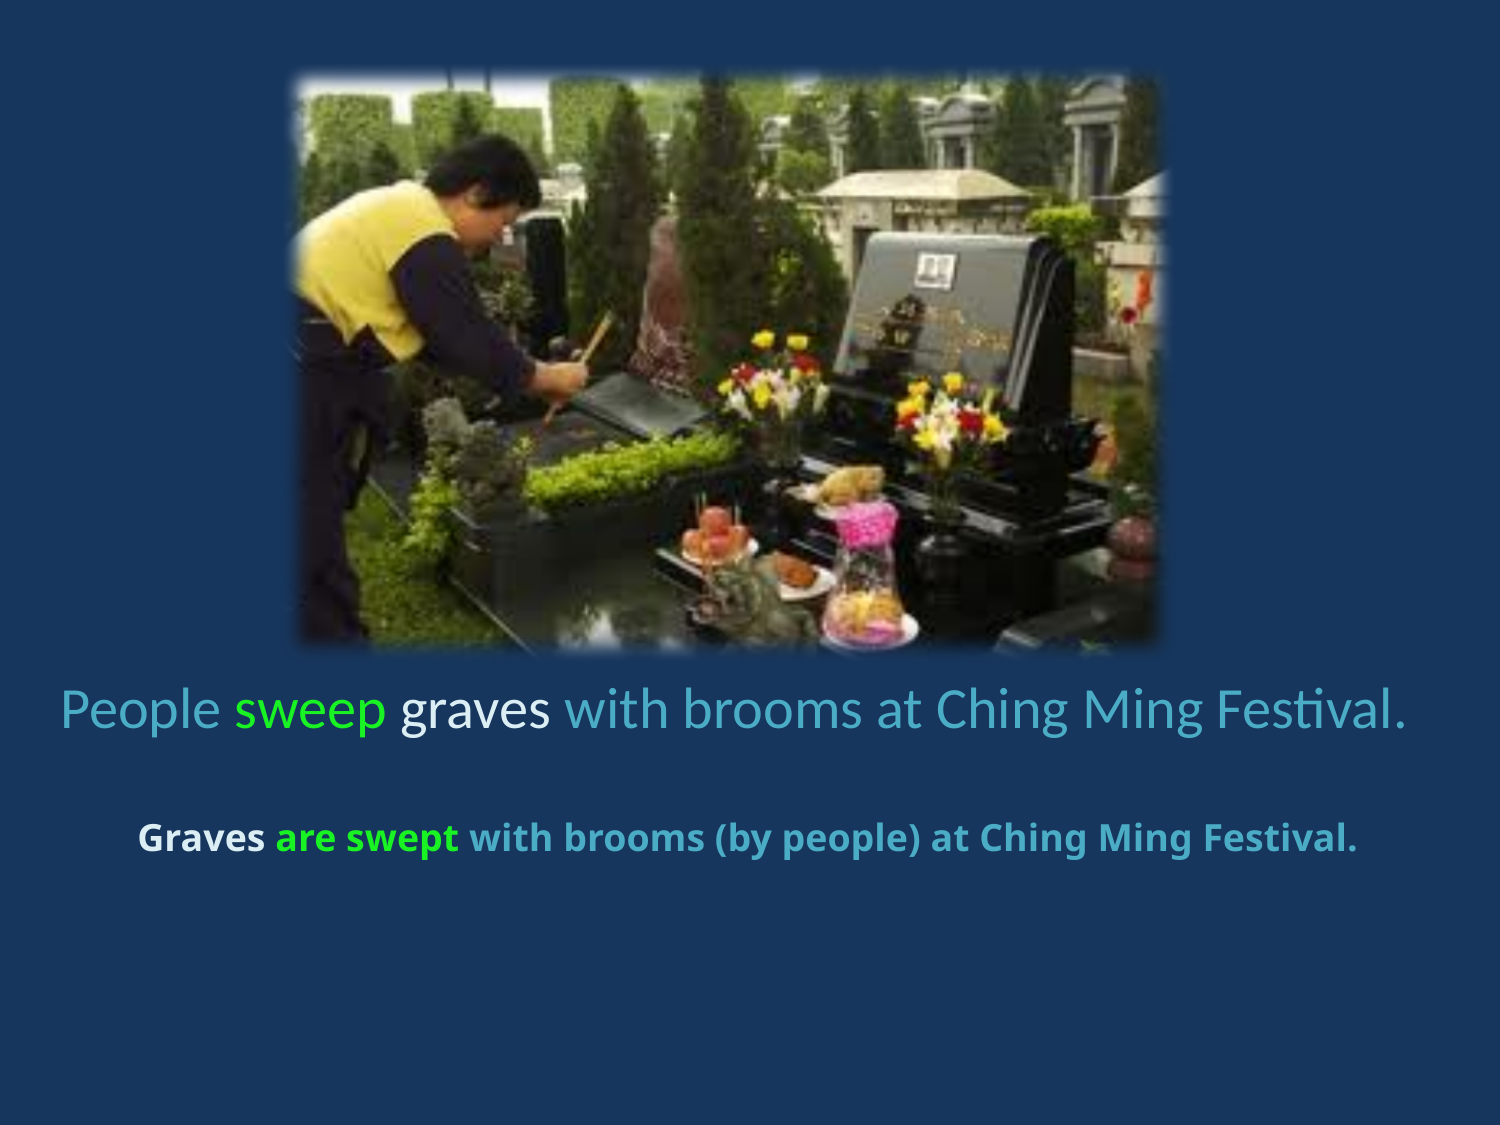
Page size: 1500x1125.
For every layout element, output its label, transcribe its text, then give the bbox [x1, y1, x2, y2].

text_box Graves are swept with brooms (by people) at Ching Ming Festival. [122, 806, 1374, 867]
text_box People sweep graves with brooms at Ching Ming Festival. [45, 662, 1423, 748]
picture [281, 62, 1175, 662]
